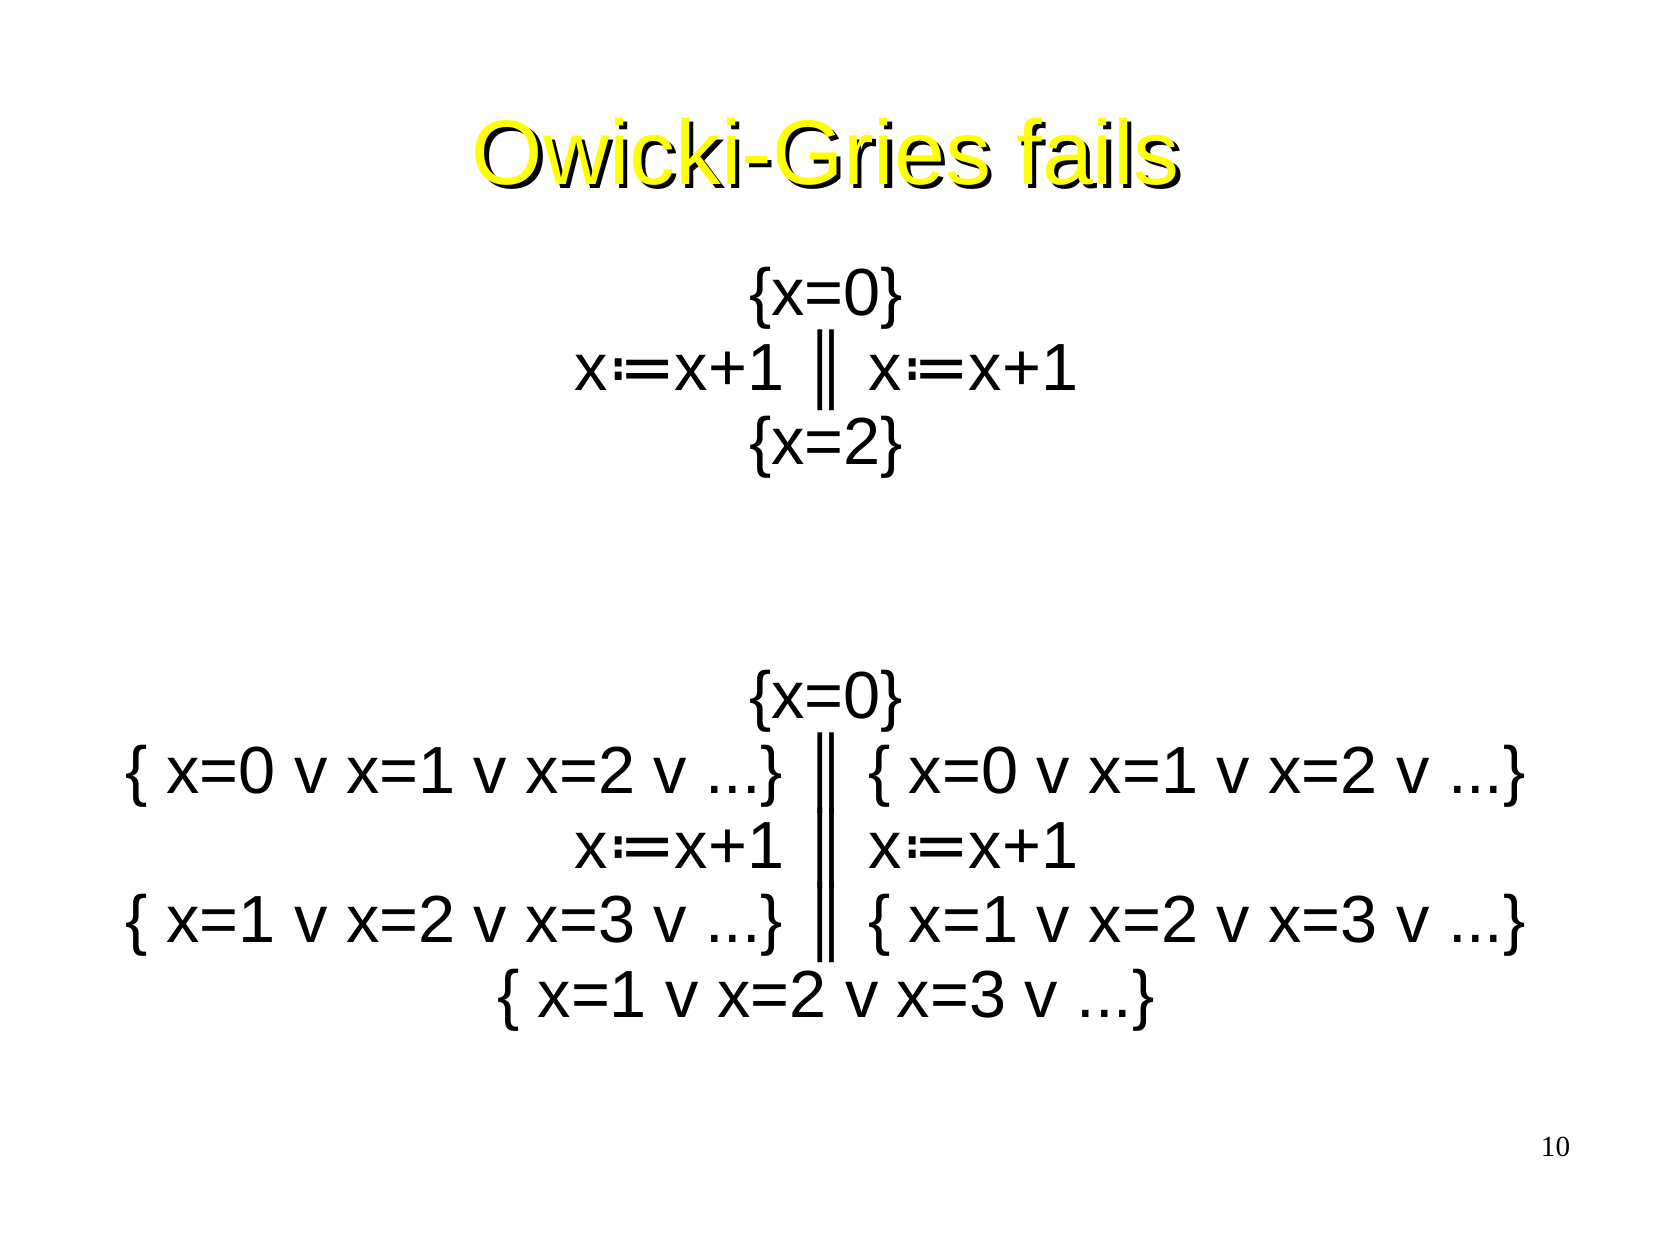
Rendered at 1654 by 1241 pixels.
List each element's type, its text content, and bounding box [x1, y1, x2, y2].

title Owicki-Gries fails [82, 49, 1571, 254]
list {x=0} x≔x+1 ║ x≔x+1 {x=2} {x=0} { x=0 v x=1 v x=2 v ...} ║ { x=0 v x=1 v x=2 v ...} x≔x+1 ║ x≔x+1 { x=1 v x=2 v x=3 v ...} ║ { x=1 v x=2 v x=3 v ...} { x=1 v x=2 v x=3 v ...} [82, 254, 1571, 1074]
